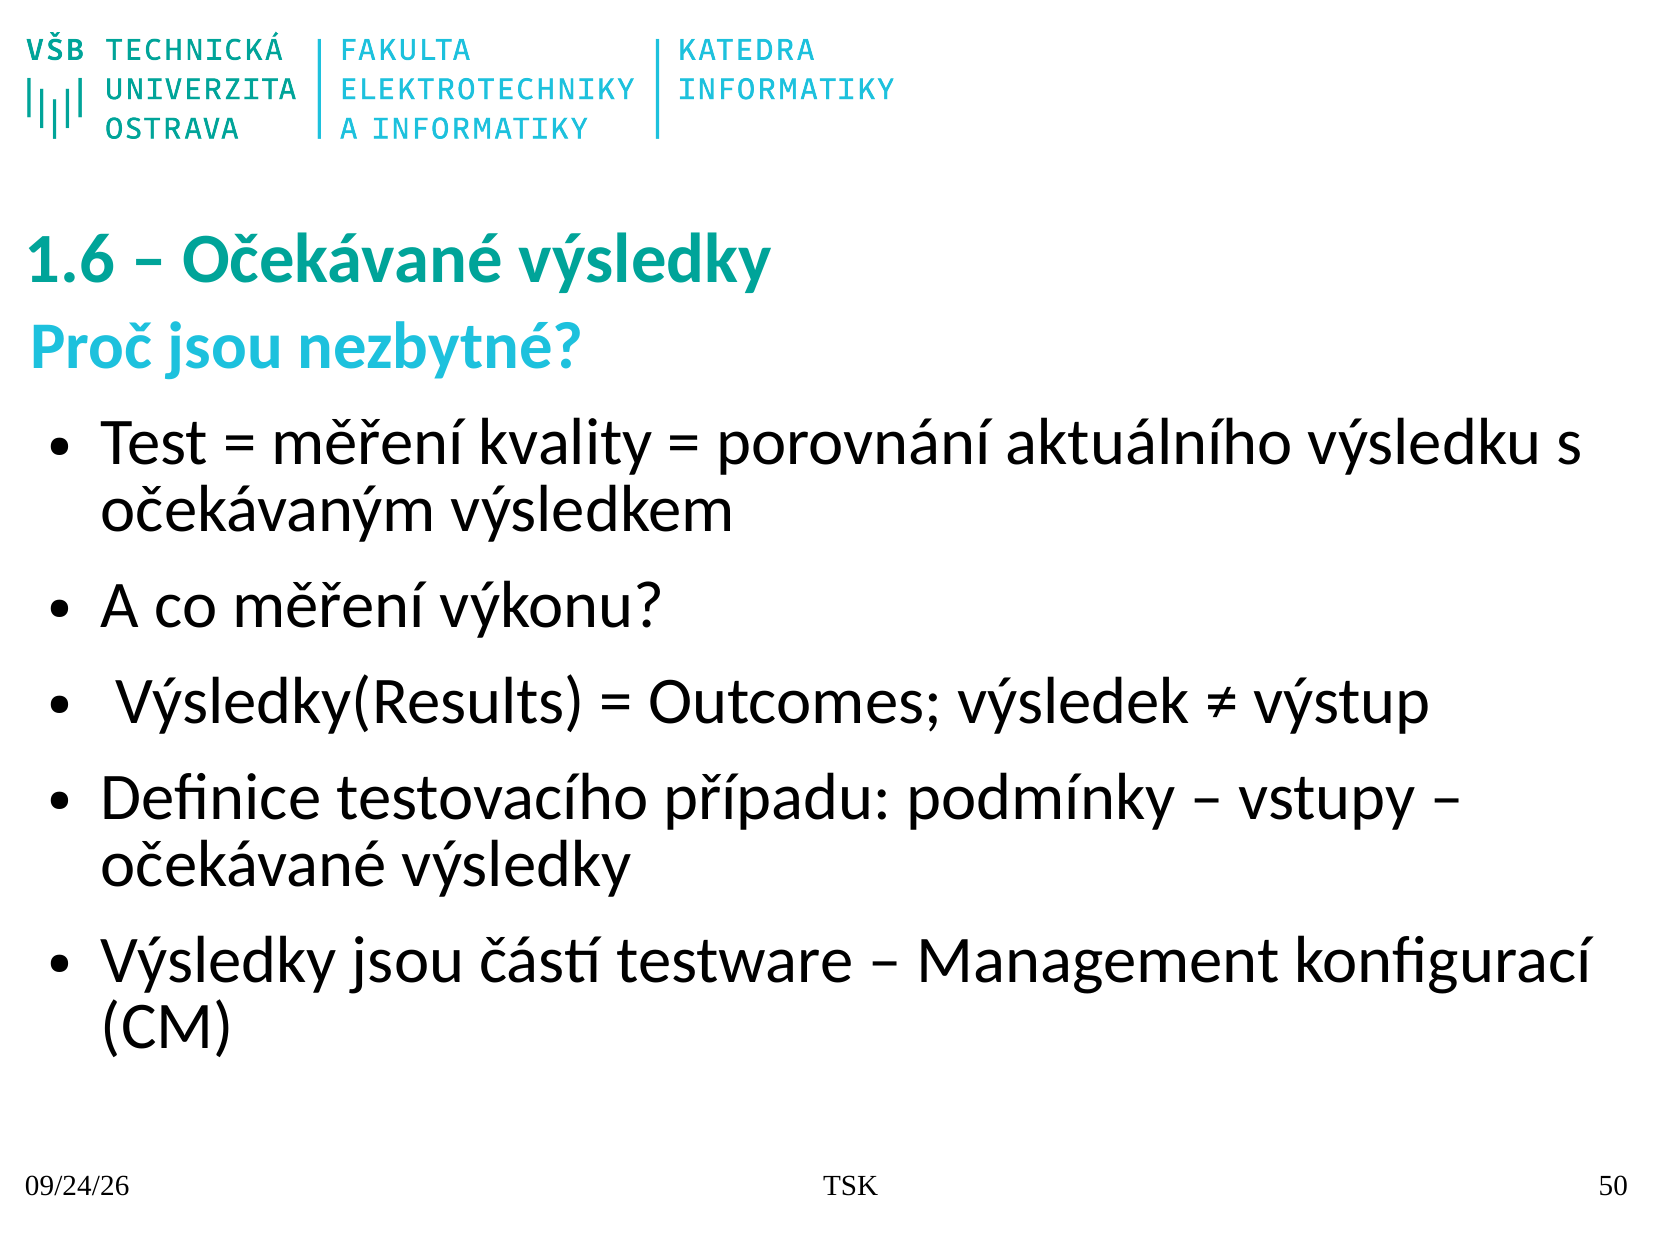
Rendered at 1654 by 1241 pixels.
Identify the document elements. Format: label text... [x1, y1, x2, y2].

picture [26, 31, 894, 139]
list Proč jsou nezbytné? Test = měření kvality = porovnání aktuálního výsledku s očekávaným výsledkem A co měření výkonu? Výsledky(Results) = Outcomes; výsledek ≠ výstup Definice testovacího případu: podmínky – vstupy – očekávané výsledky Výsledky jsou částí testware – Management konfigurací (CM) [30, 318, 1629, 1146]
title 1.6 – Očekávané výsledky [24, 169, 1629, 300]
